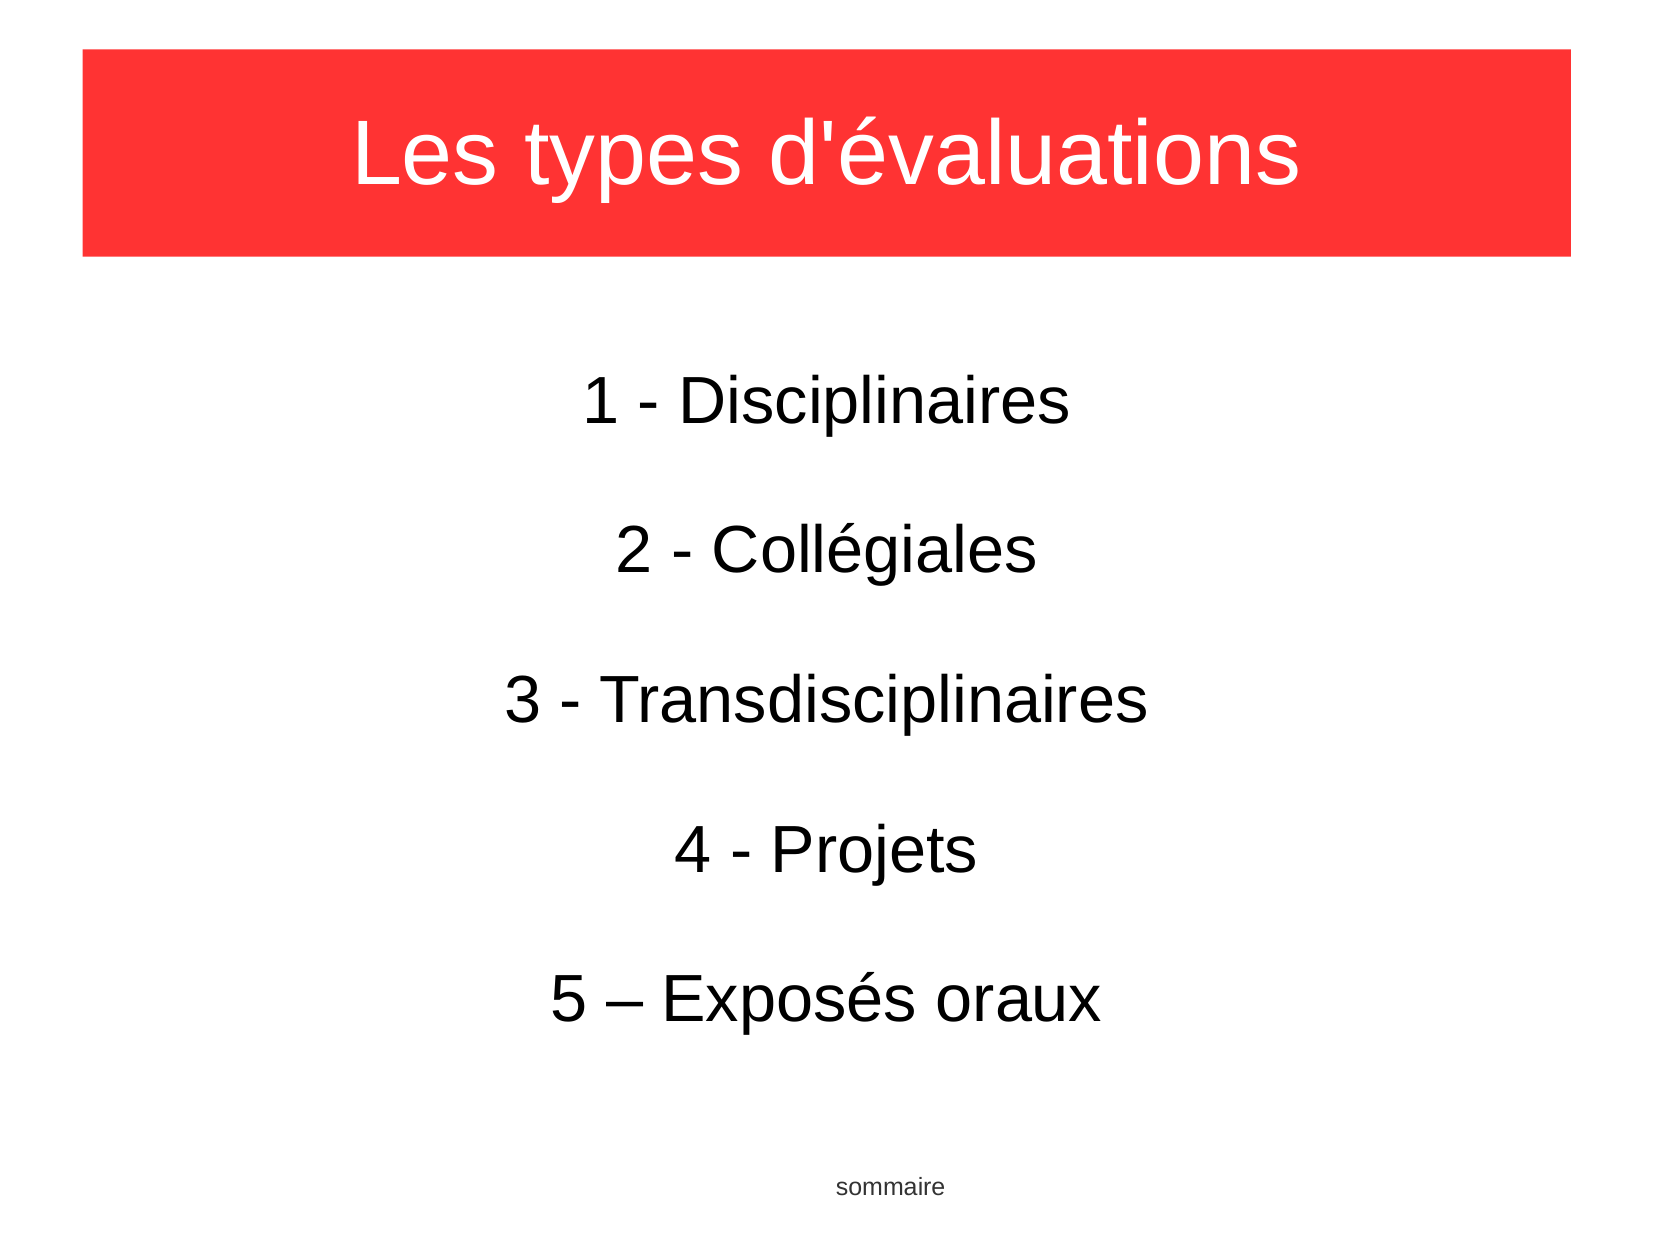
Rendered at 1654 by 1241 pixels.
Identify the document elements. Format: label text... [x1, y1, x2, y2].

subtitle 1 - Disciplinaires 2 - Collégiales 3 - Transdisciplinaires 4 - Projets 5 – Exposés oraux [82, 297, 1571, 1102]
text_box sommaire [739, 1165, 1042, 1209]
title Les types d'évaluations [82, 49, 1571, 257]
